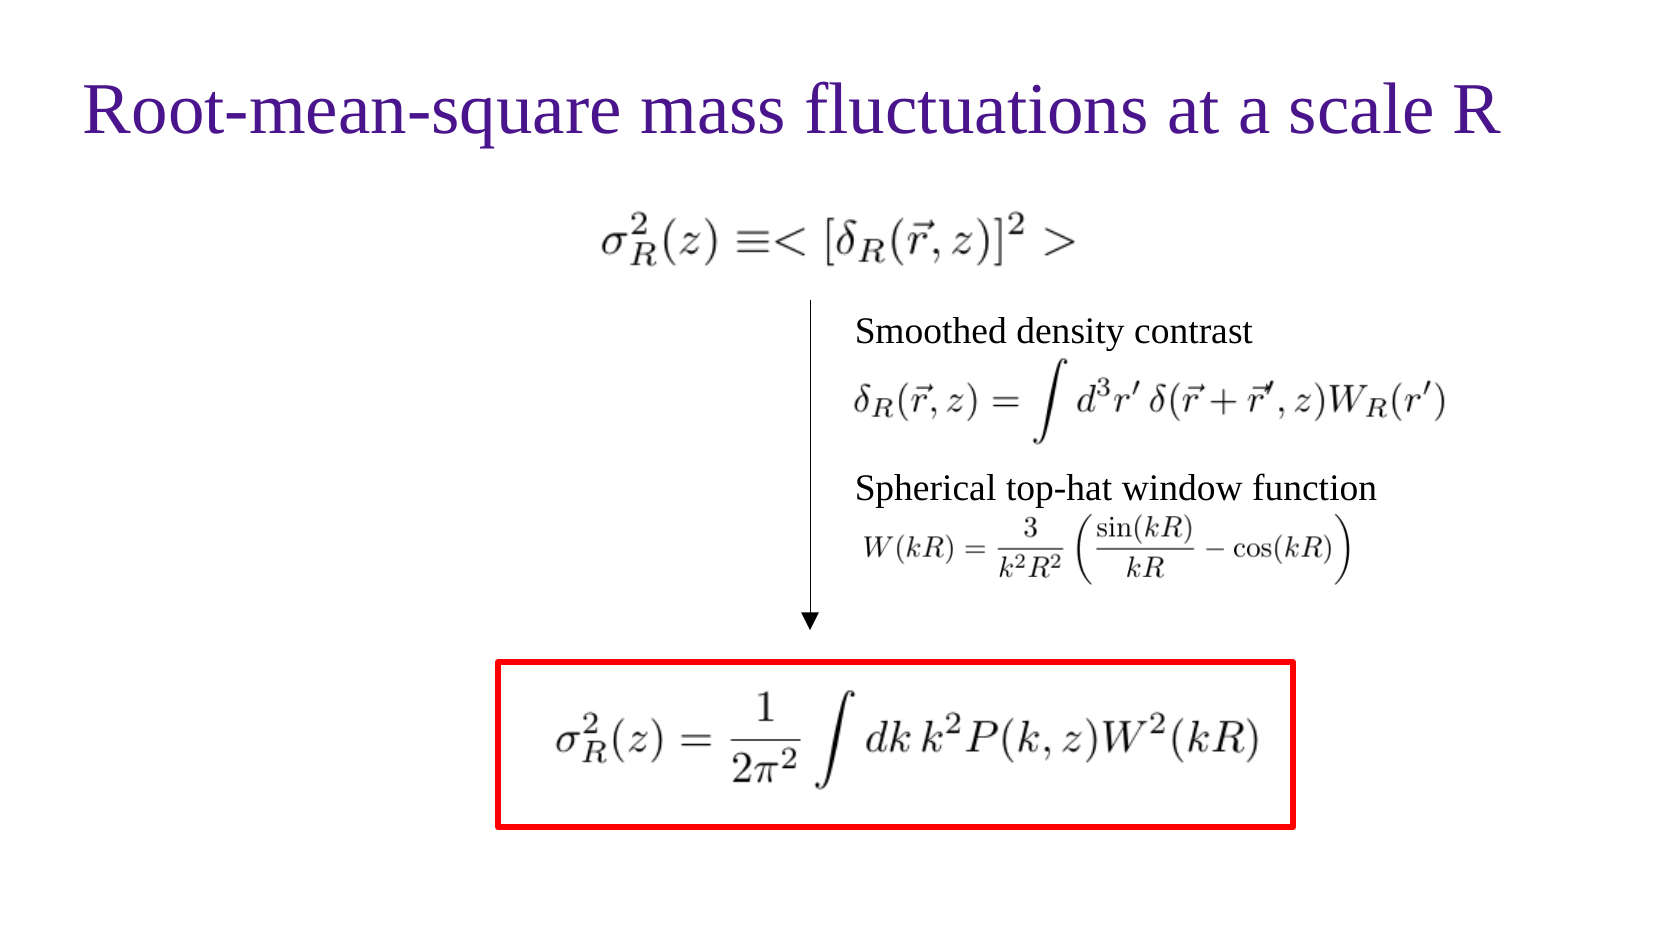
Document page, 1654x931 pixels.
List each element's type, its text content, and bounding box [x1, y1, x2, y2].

picture [581, 187, 1081, 286]
picture [840, 364, 1476, 454]
title Root-mean-square mass fluctuations at a scale R [71, 24, 1561, 181]
text_box [498, 662, 1294, 828]
text_box Spherical top-hat window function [840, 459, 1426, 601]
text_box Smoothed density contrast [840, 303, 1501, 364]
